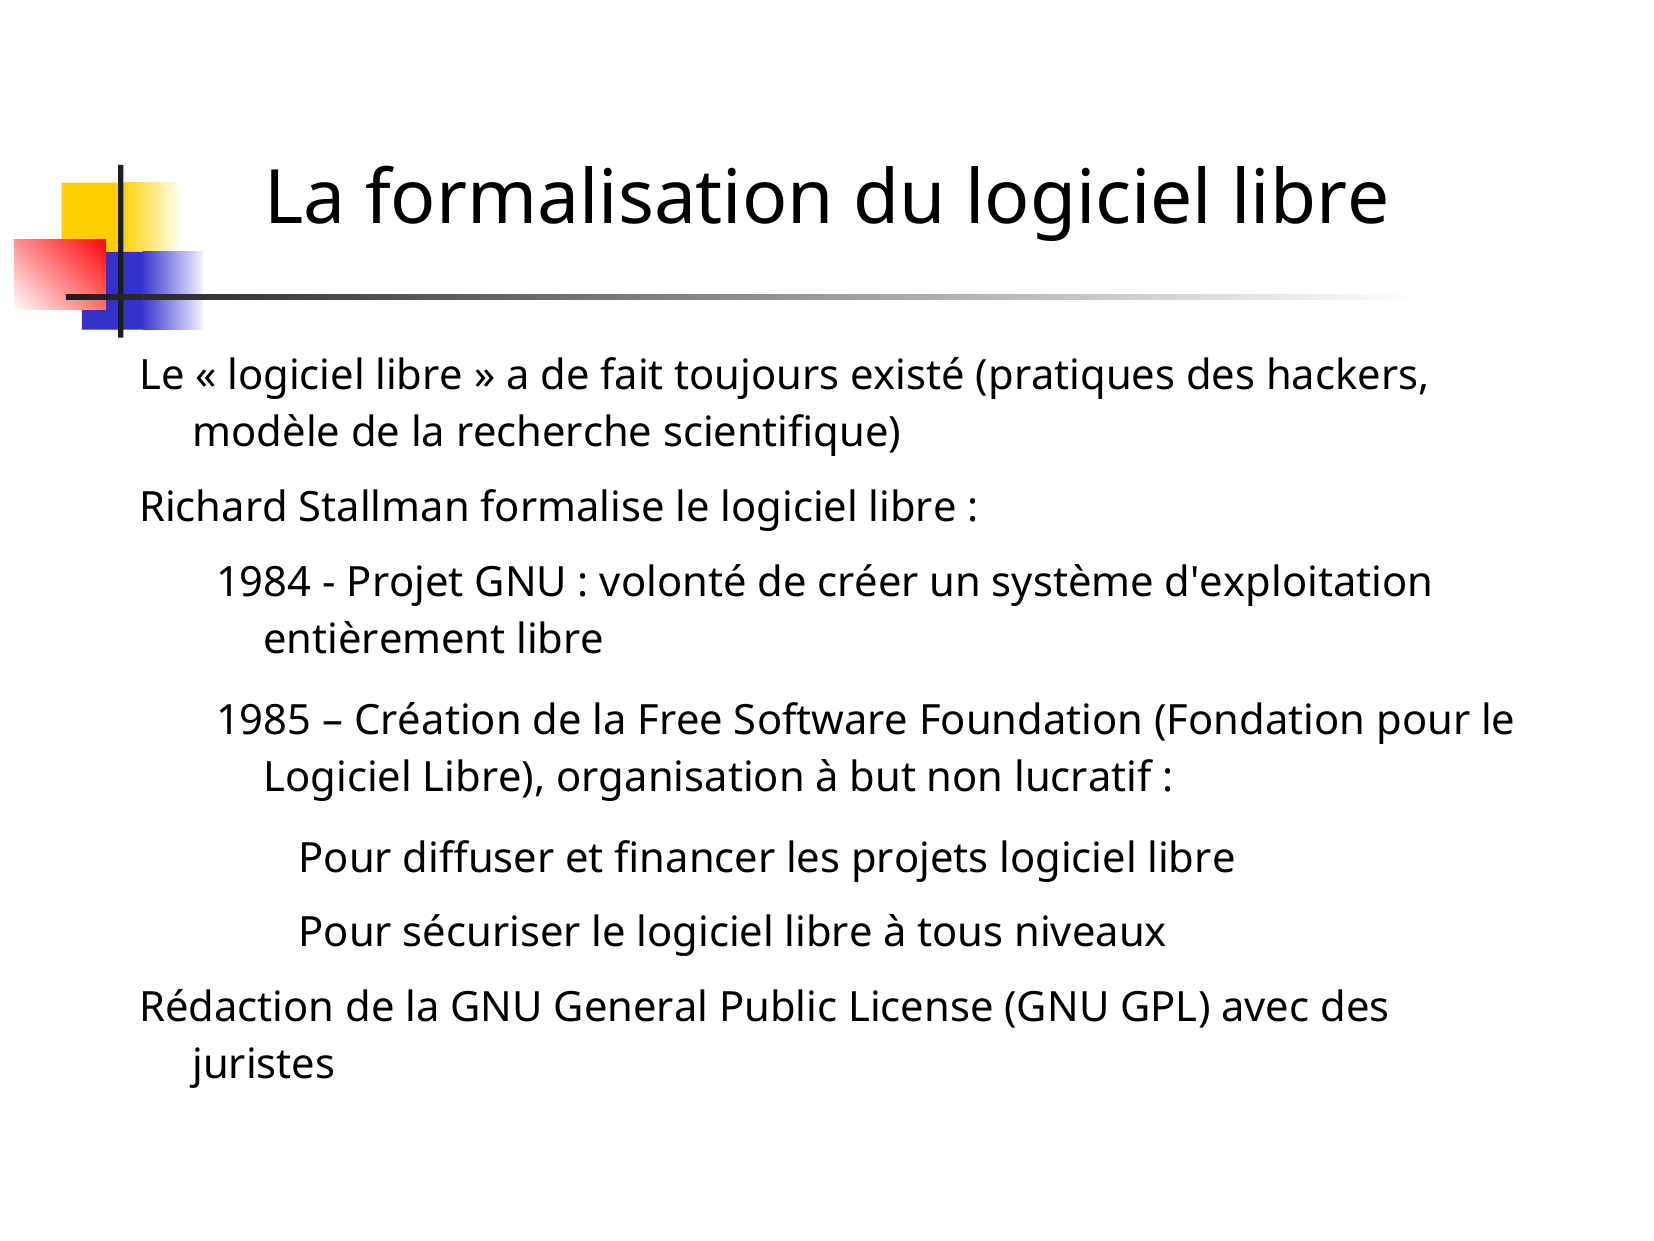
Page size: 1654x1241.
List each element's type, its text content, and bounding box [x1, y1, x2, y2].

list Le « logiciel libre » a de fait toujours existé (pratiques des hackers, modèle de la recherche scientifique) Richard Stallman formalise le logiciel libre : 1984 - Projet GNU : volonté de créer un système d'exploitation entièrement libre 1985 – Création de la Free Software Foundation (Fondation pour le Logiciel Libre), organisation à but non lucratif : Pour diffuser et financer les projets logiciel libre Pour sécuriser le logiciel libre à tous niveaux Rédaction de la GNU General Public License (GNU GPL) avec des juristes [121, 344, 1534, 1151]
title La formalisation du logiciel libre [121, 83, 1534, 307]
